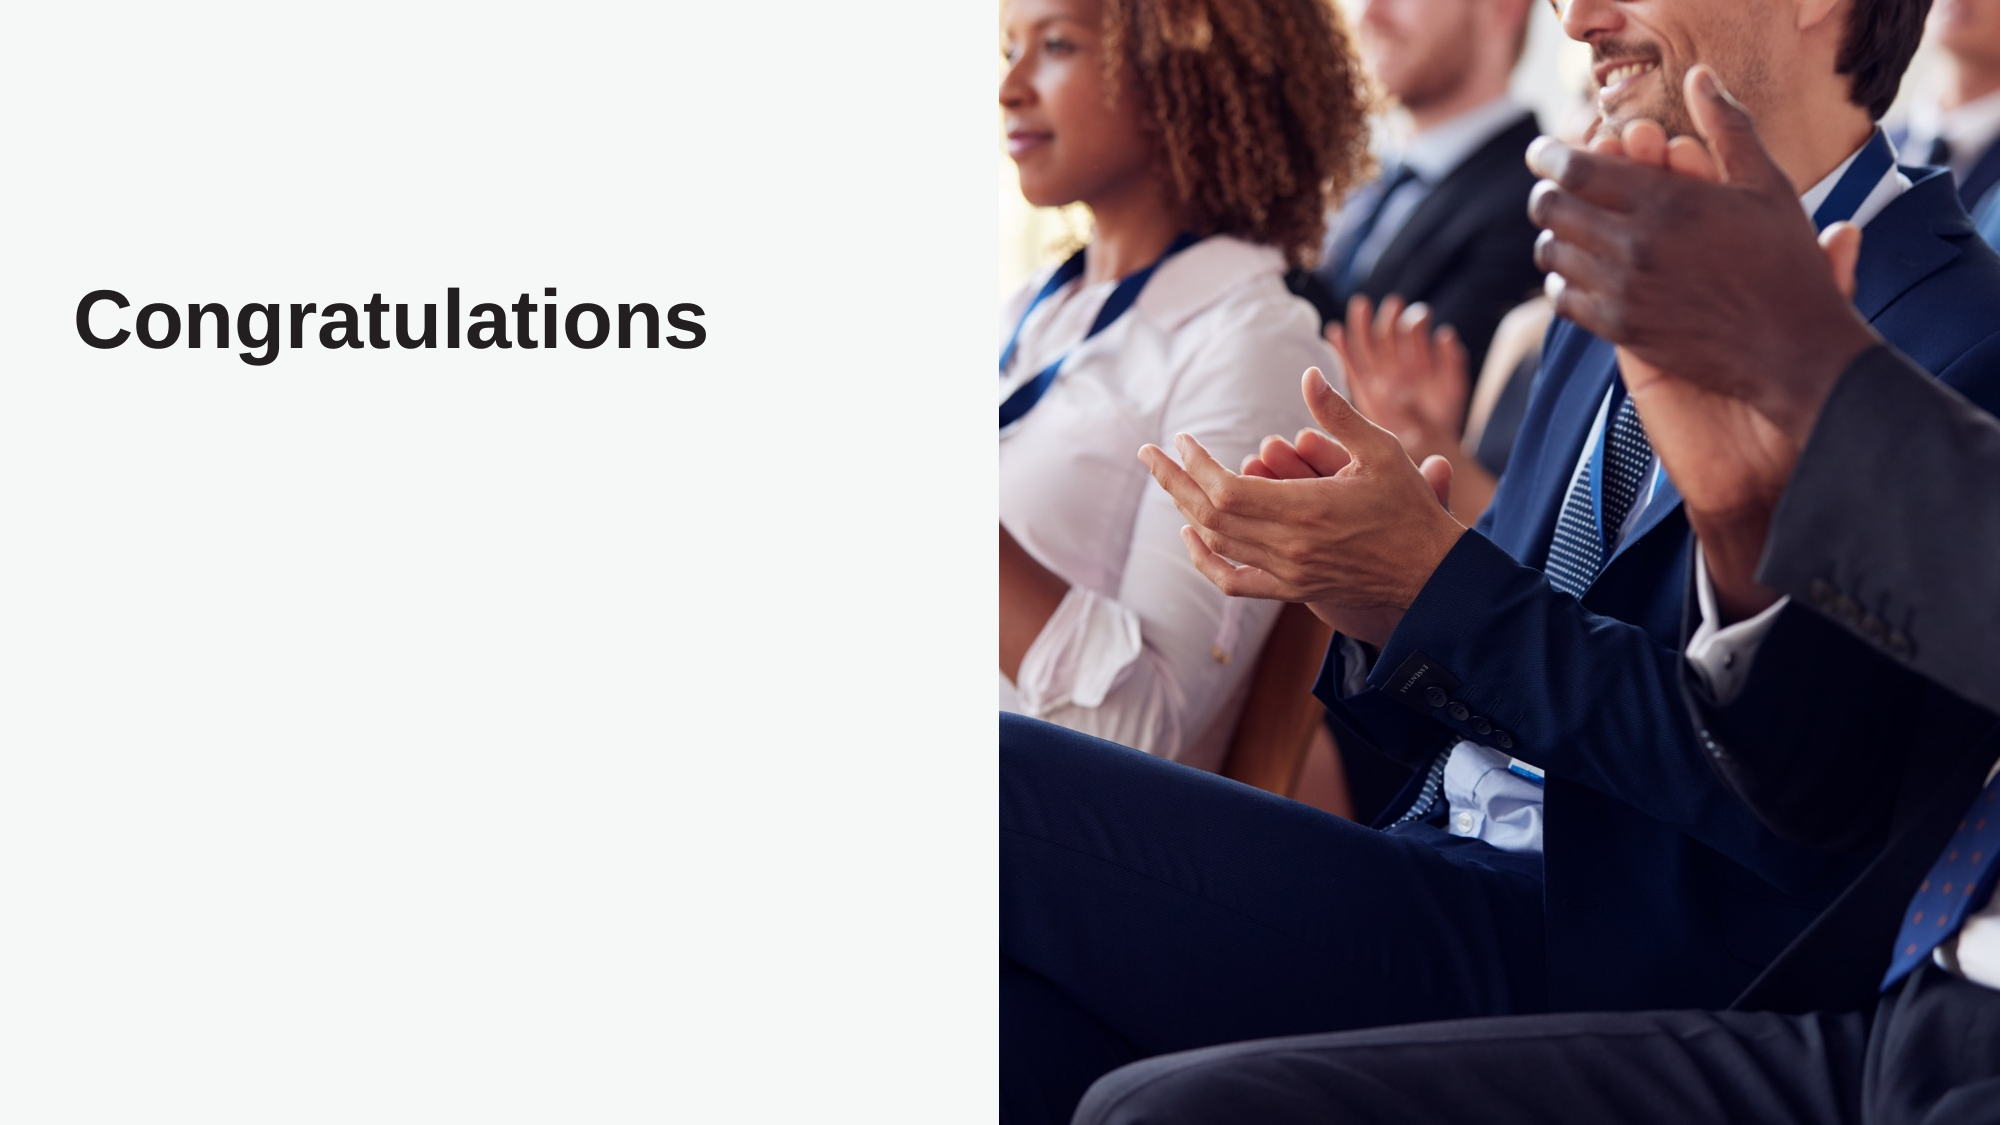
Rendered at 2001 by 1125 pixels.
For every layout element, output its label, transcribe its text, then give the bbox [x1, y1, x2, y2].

picture [999, 0, 2000, 1125]
title Congratulations [58, 270, 864, 784]
